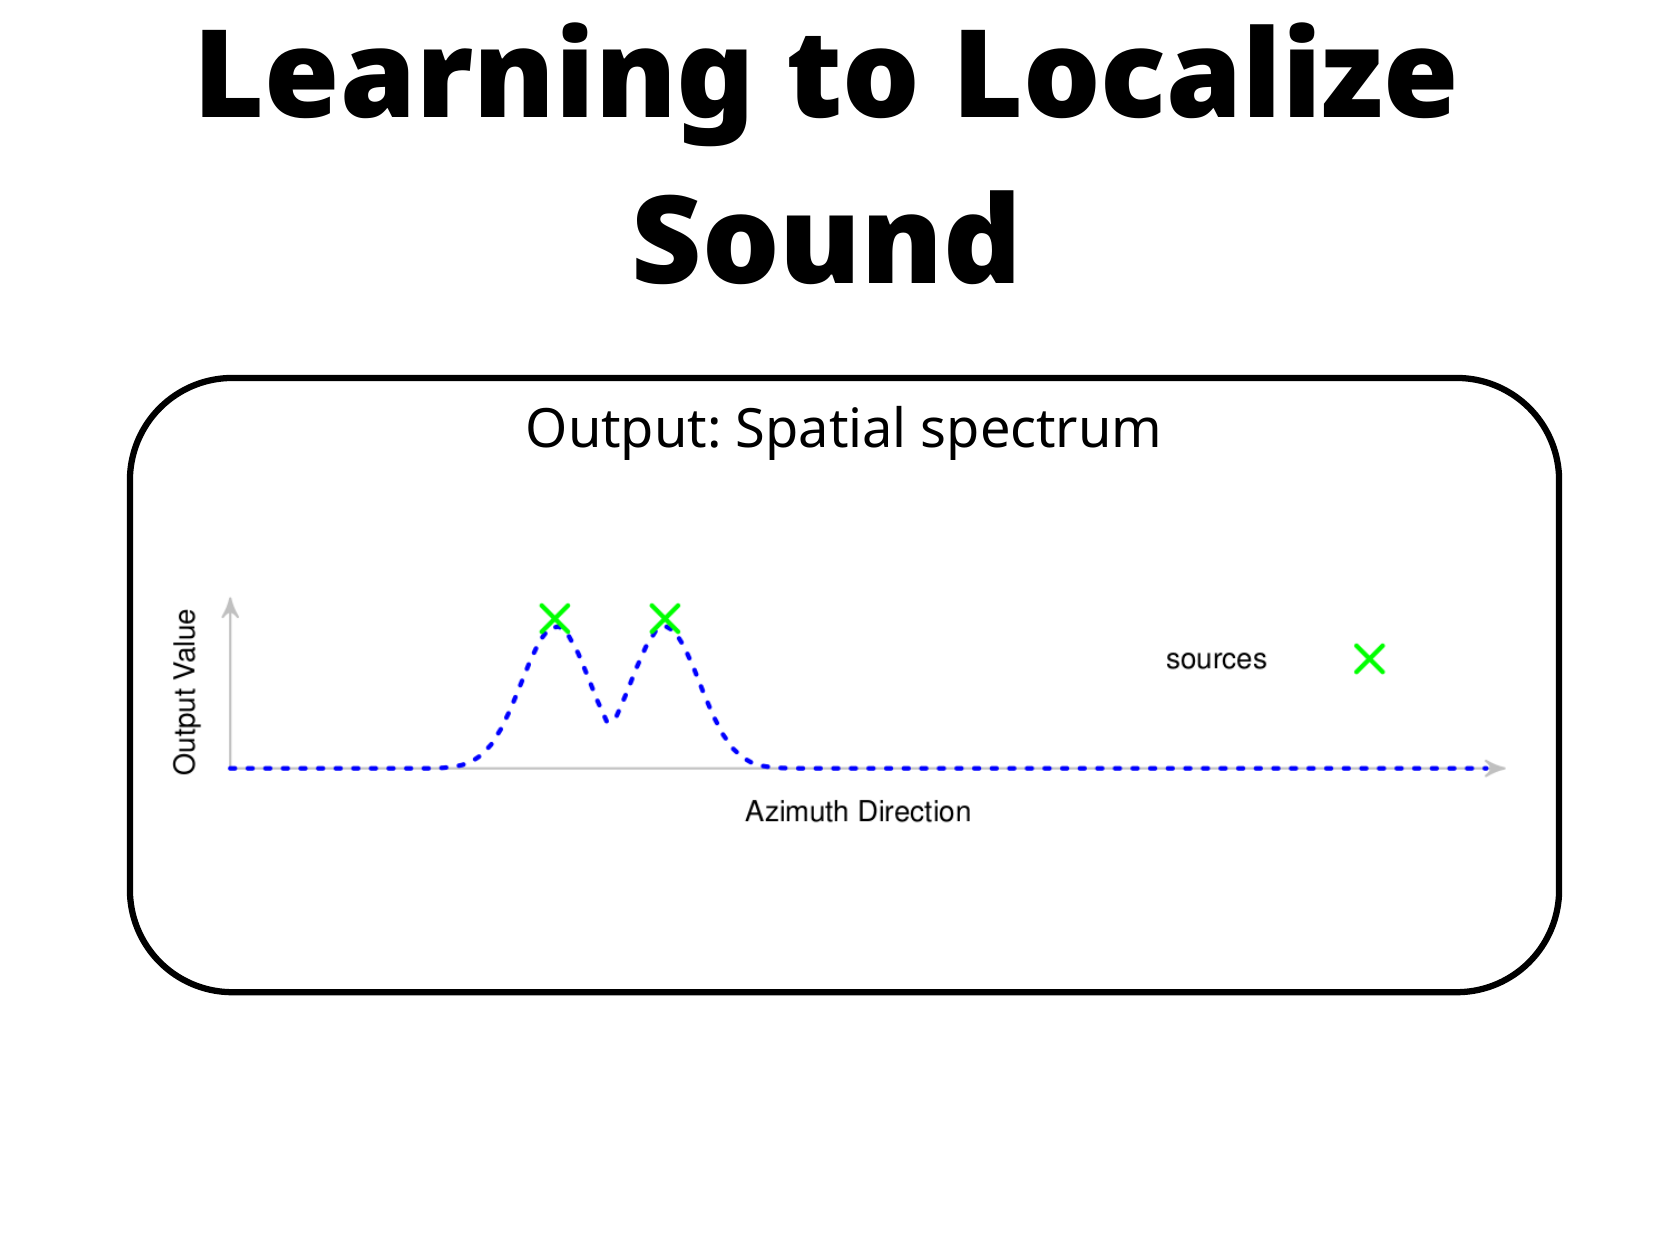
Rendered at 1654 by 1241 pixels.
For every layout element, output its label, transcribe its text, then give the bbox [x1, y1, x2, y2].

picture [141, 531, 1536, 867]
text_box Output: Spatial spectrum [129, 377, 1560, 993]
title Learning to Localize Sound [82, 49, 1571, 257]
